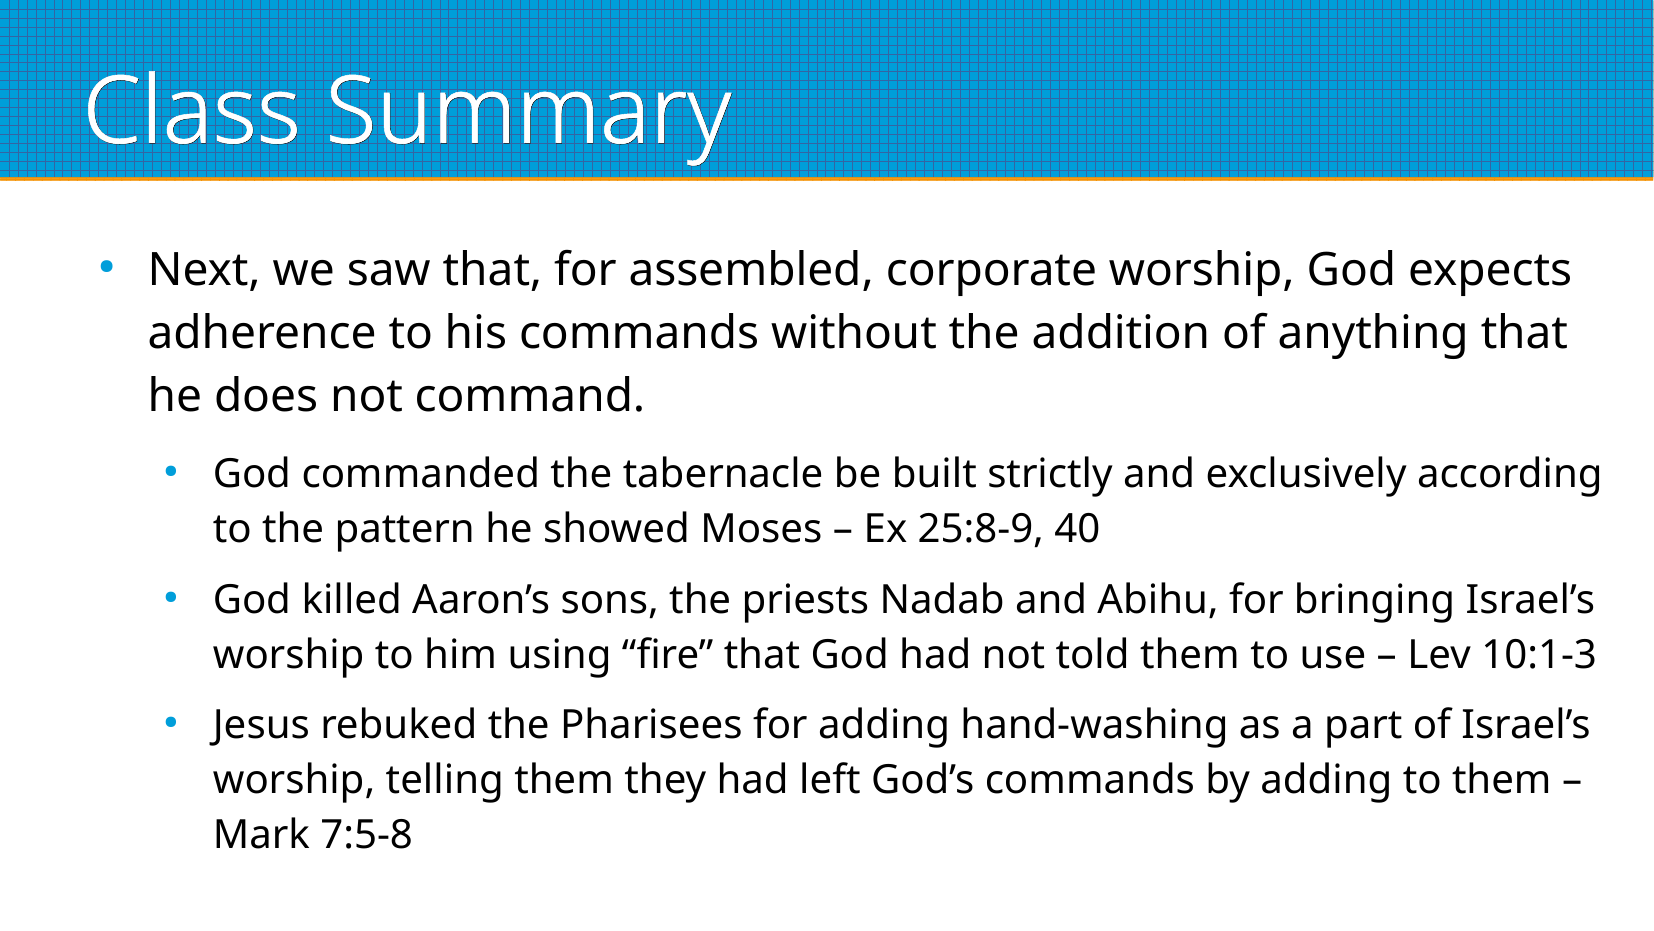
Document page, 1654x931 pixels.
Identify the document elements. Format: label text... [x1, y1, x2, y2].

title Class Summary [82, 14, 1571, 171]
list Next, we saw that, for assembled, corporate worship, God expects adherence to his commands without the addition of anything that he does not command. God commanded the tabernacle be built strictly and exclusively according to the pattern he showed Moses – Ex 25:8-9, 40 God killed Aaron’s sons, the priests Nadab and Abihu, for bringing Israel’s worship to him using “fire” that God had not told them to use – Lev 10:1-3 Jesus rebuked the Pharisees for adding hand-washing as a part of Israel’s worship, telling them they had left God’s commands by adding to them – Mark 7:5-8 [82, 236, 1613, 863]
